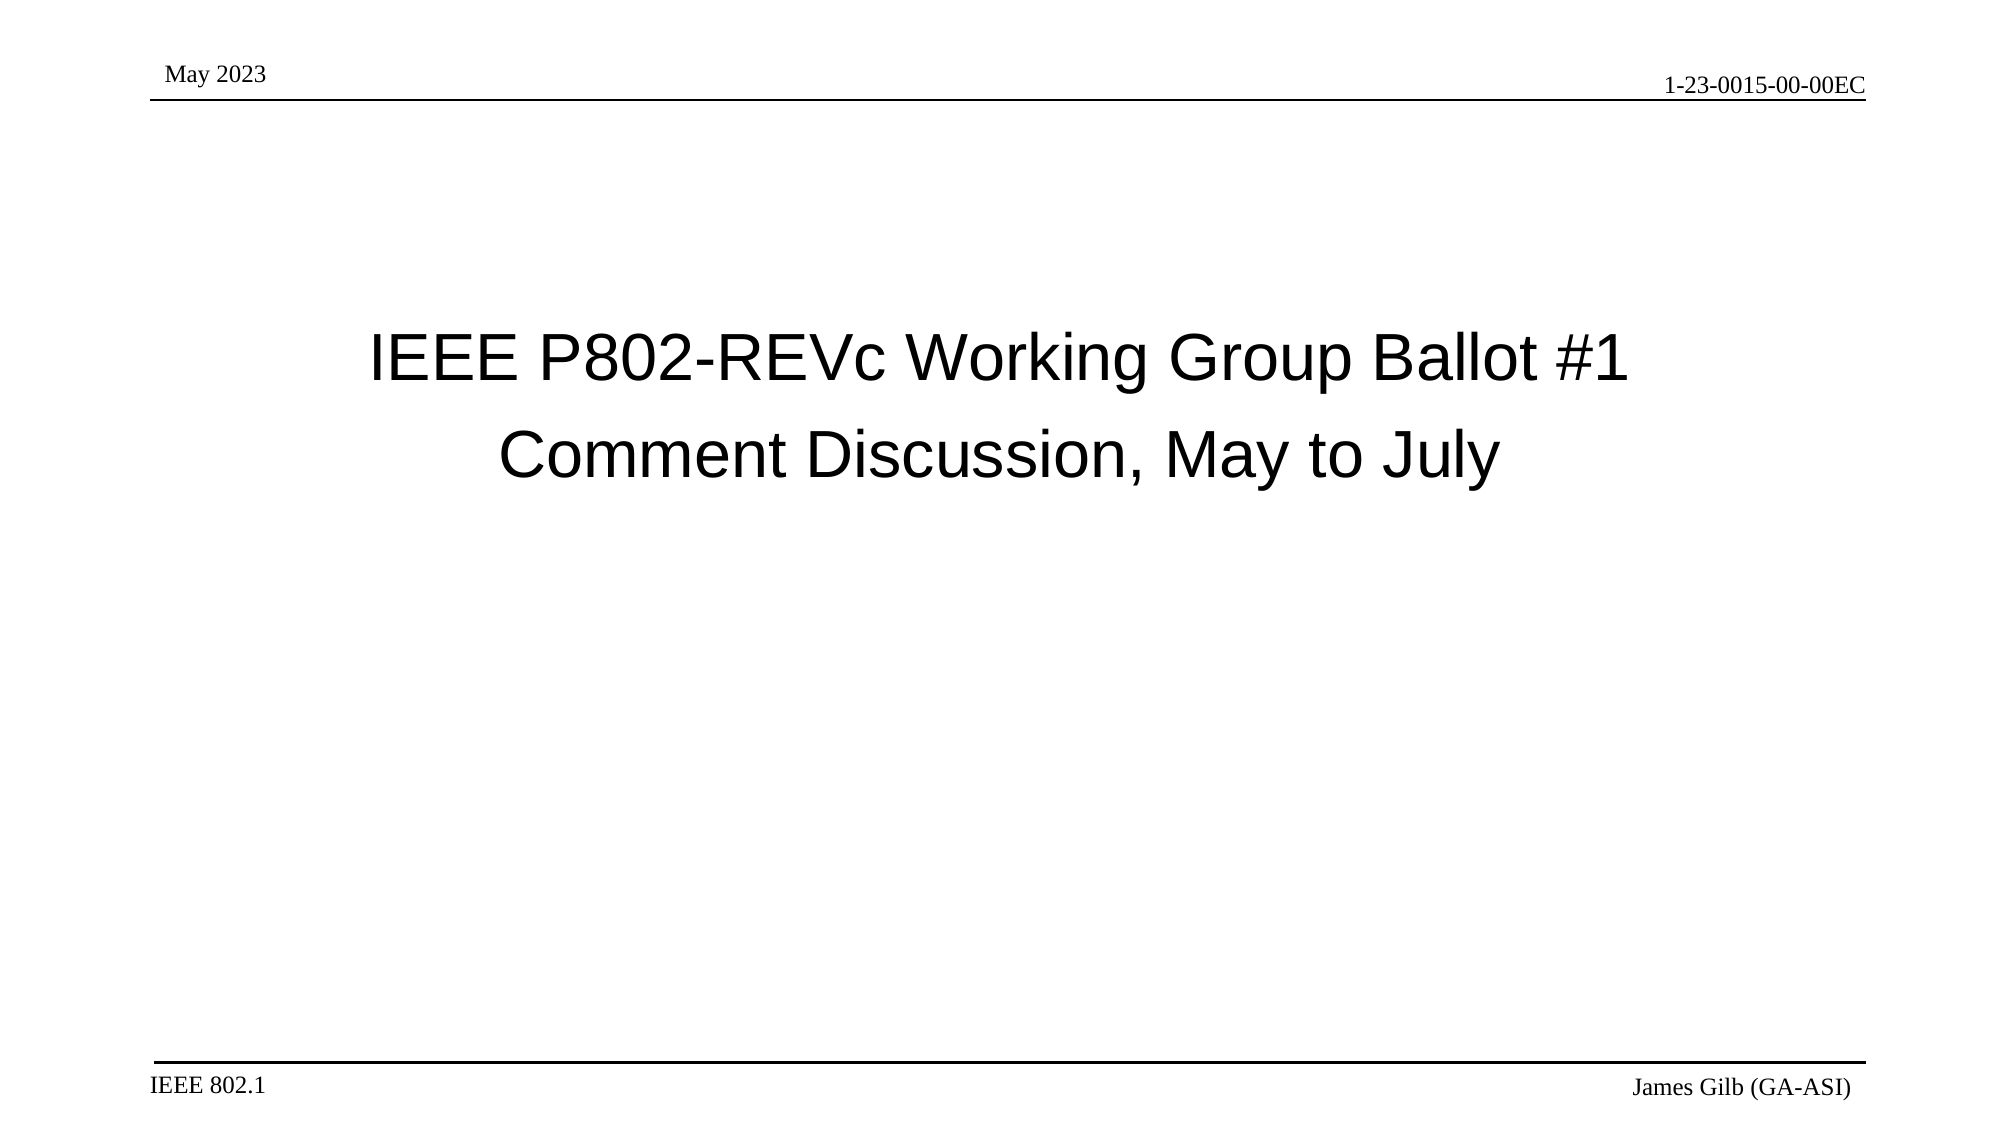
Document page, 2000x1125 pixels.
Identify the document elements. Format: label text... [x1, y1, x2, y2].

subtitle IEEE P802-REVc Working Group Ballot #1 Comment Discussion, May to July [125, 112, 1876, 693]
